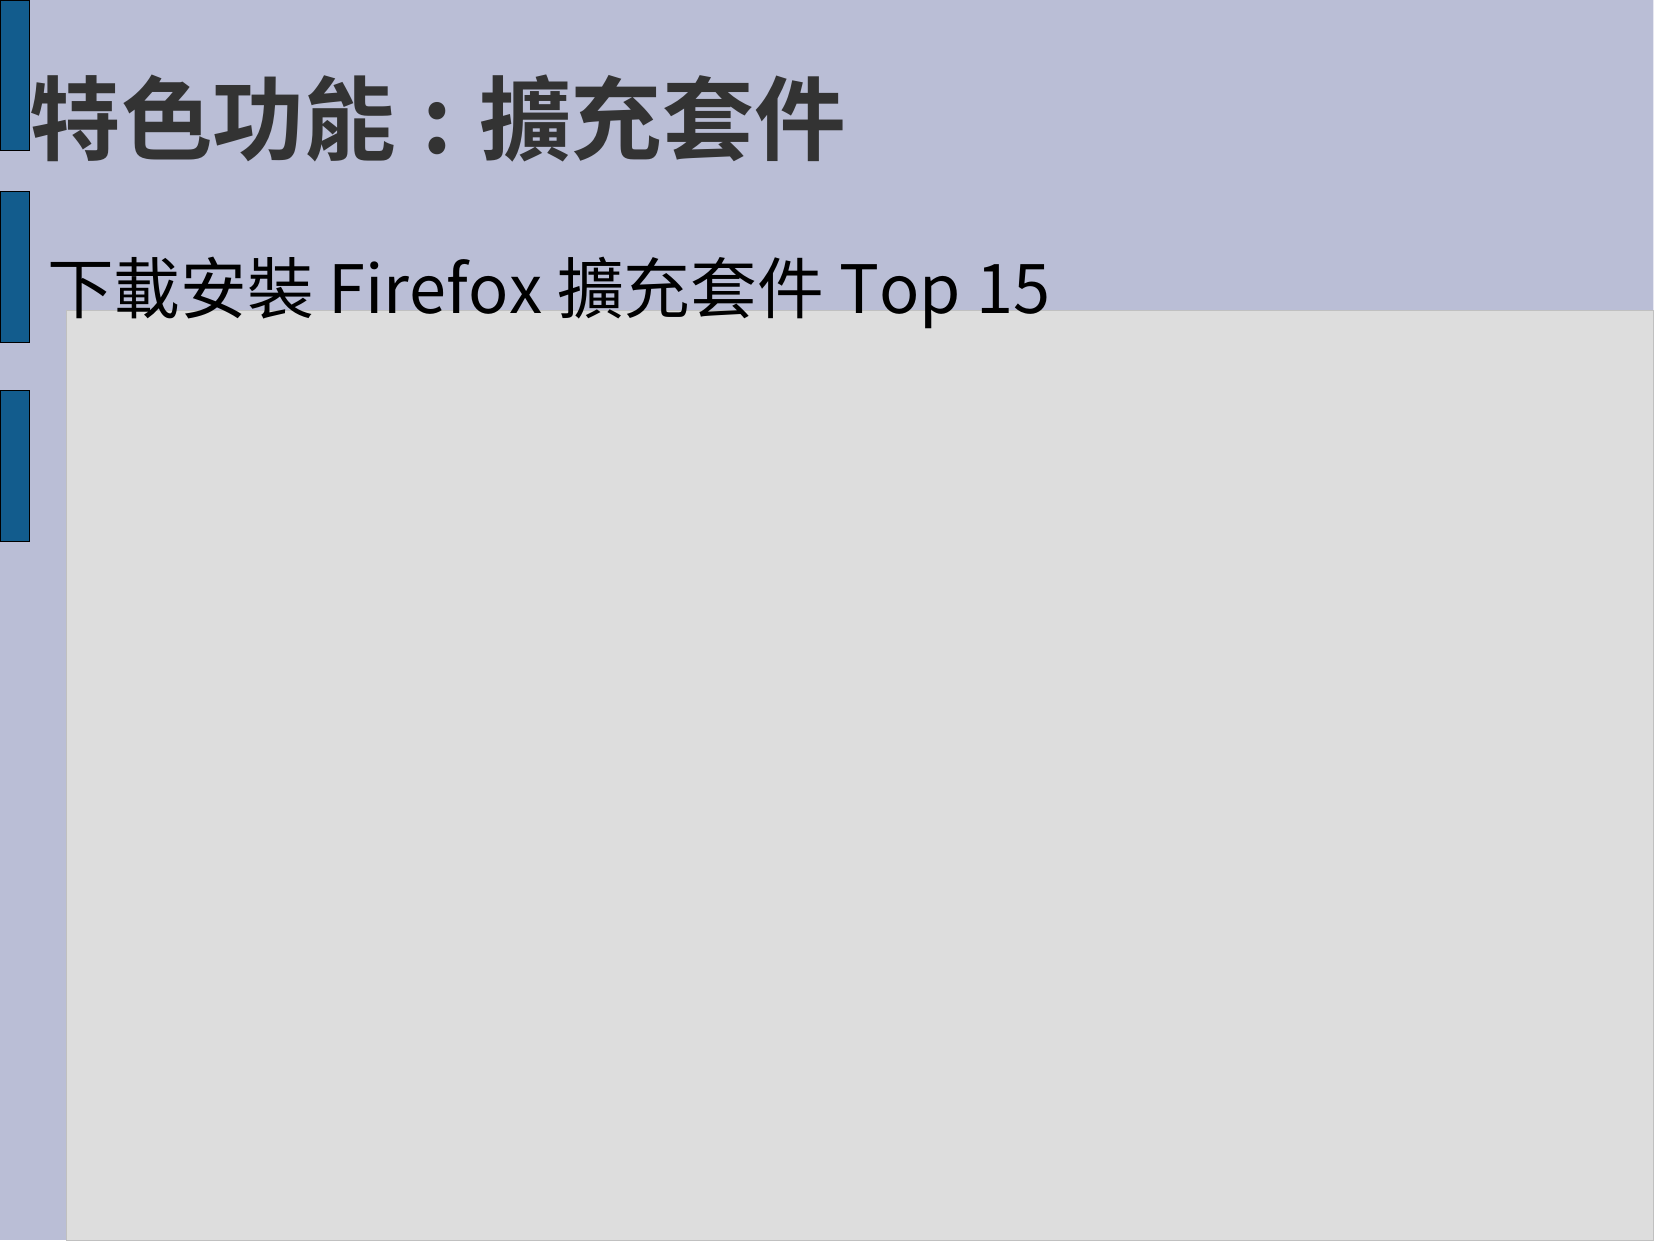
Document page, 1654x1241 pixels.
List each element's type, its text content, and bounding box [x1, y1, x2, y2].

title 特色功能:擴充套件 [29, 49, 1506, 178]
list 下載安裝 Firefox 擴充套件 Top 15 [29, 236, 1506, 1152]
